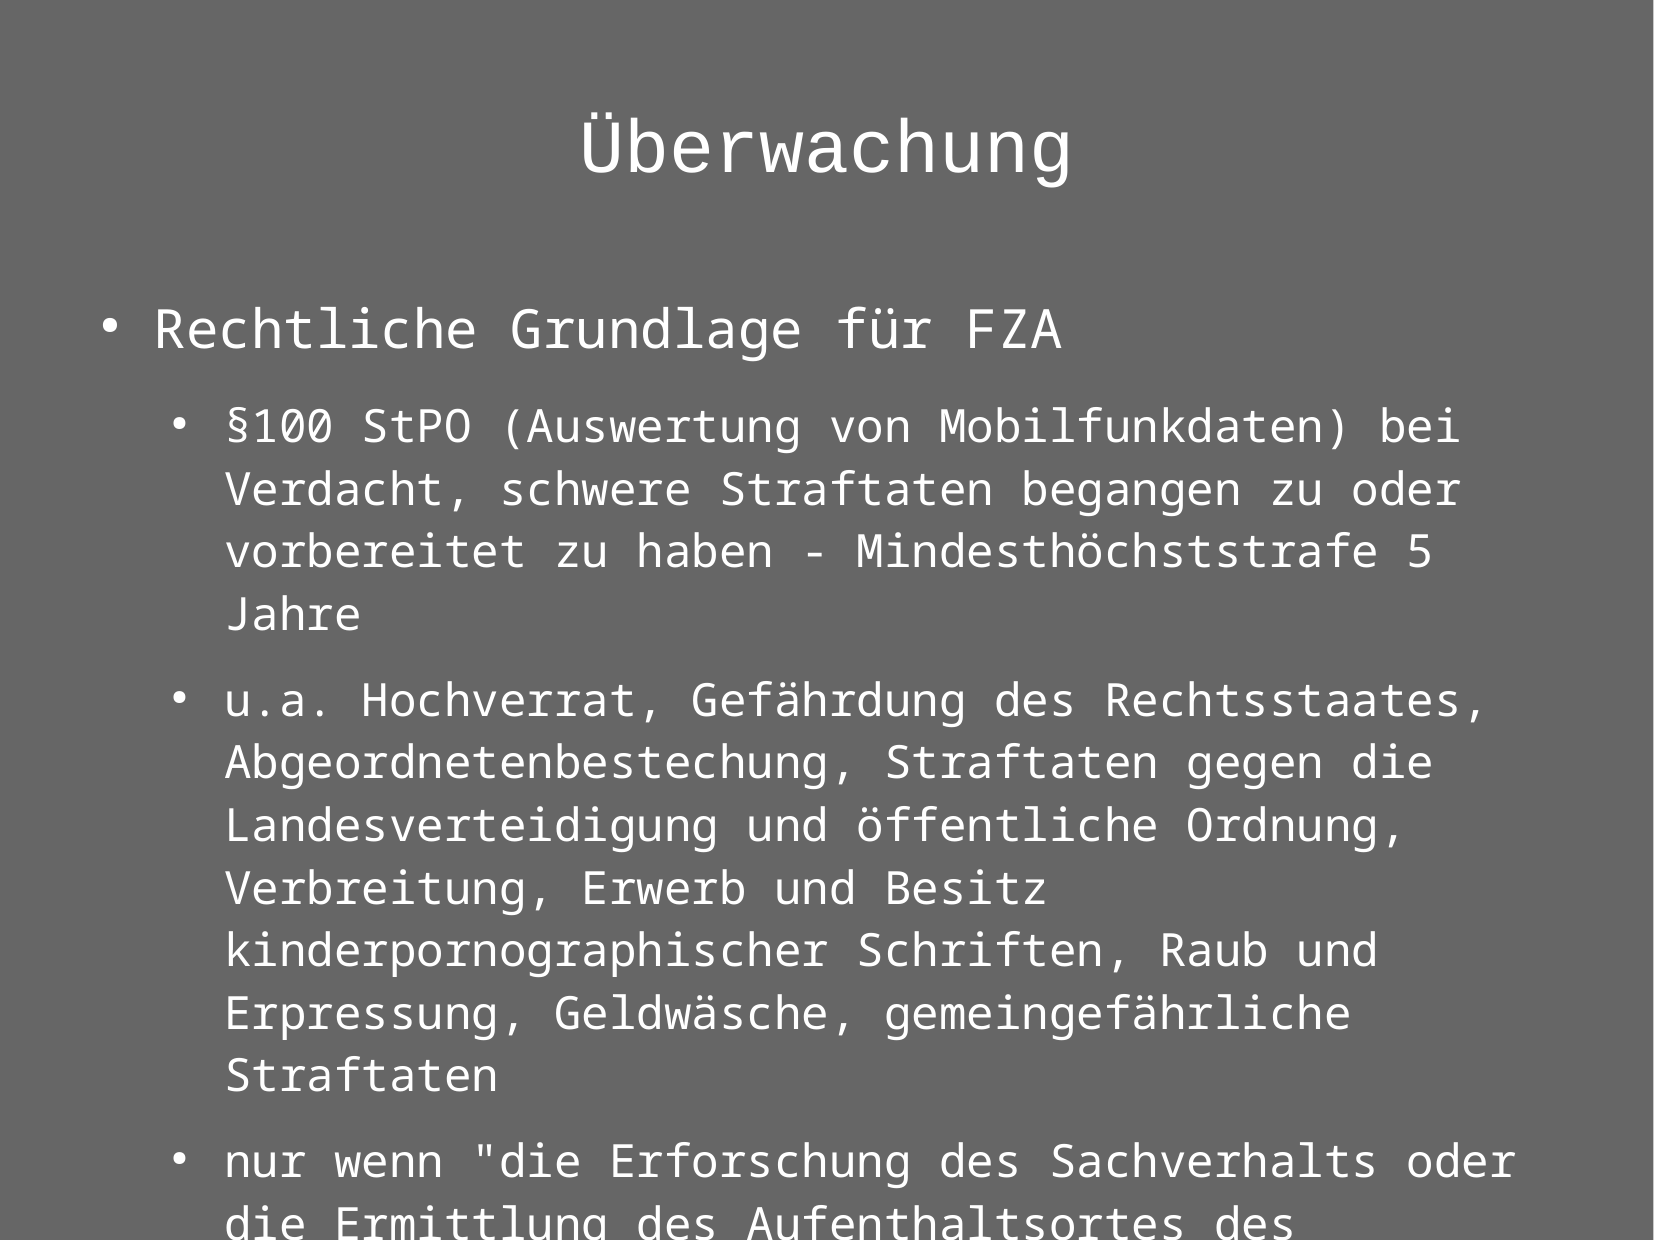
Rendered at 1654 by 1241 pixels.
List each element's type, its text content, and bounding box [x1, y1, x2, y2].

title Überwachung [82, 49, 1571, 257]
list Rechtliche Grundlage für FZA §100 StPO (Auswertung von Mobilfunkdaten) bei Verdacht, schwere Straftaten begangen zu oder vorbereitet zu haben - Mindesthöchststrafe 5 Jahre u.a. Hochverrat, Gefährdung des Rechtsstaates, Abgeordnetenbestechung, Straftaten gegen die Landesverteidigung und öffentliche Ordnung, Verbreitung, Erwerb und Besitz kinderpornographischer Schriften, Raub und Erpressung, Geldwäsche, gemeingefährliche Straftaten nur wenn "die Erforschung des Sachverhalts oder die Ermittlung des Aufenthaltsortes des Beschuldigten auf andere Weise aussichtslos oder wesentlich erschwert wäre". Daten müssen hinterher gelöscht werden. [82, 290, 1571, 1231]
